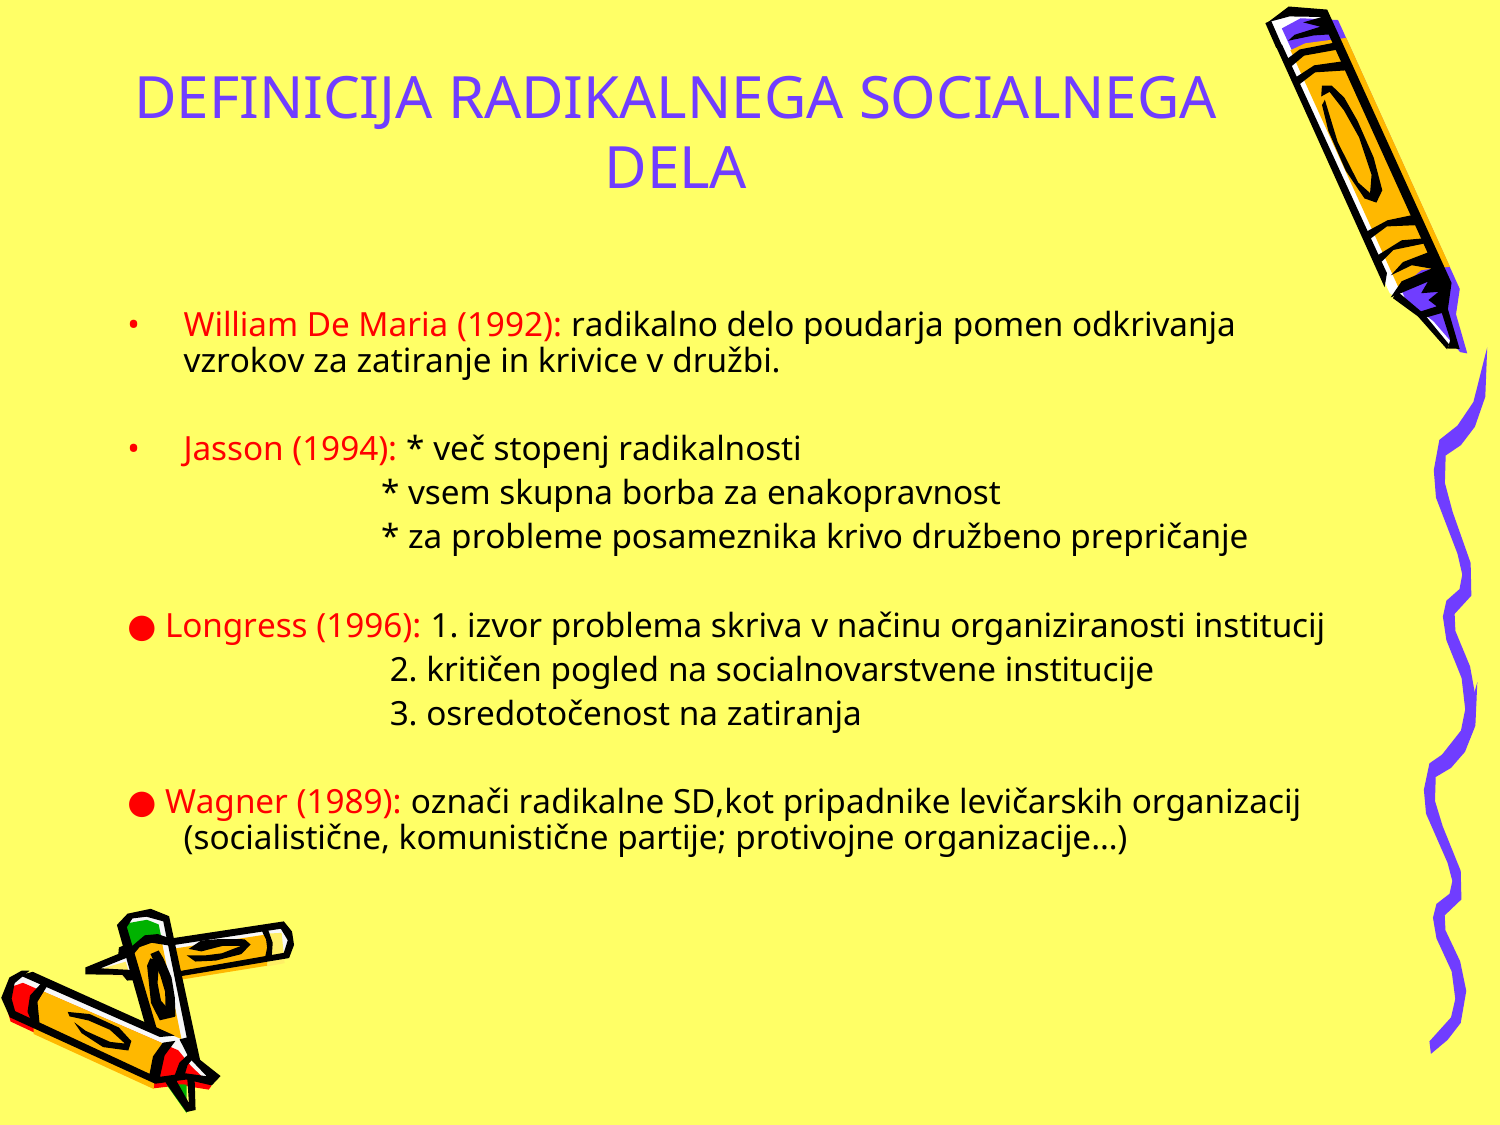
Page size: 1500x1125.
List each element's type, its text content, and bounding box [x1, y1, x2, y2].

list William De Maria (1992): radikalno delo poudarja pomen odkrivanja vzrokov za zatiranje in krivice v družbi. Jasson (1994): * več stopenj radikalnosti * vsem skupna borba za enakopravnost * za probleme posameznika krivo družbeno prepričanje ● Longress (1996): 1. izvor problema skriva v načinu organiziranosti institucij 2. kritičen pogled na socialnovarstvene institucije 3. osredotočenost na zatiranja ● Wagner (1989): označi radikalne SD,kot pripadnike levičarskih organizacij (socialistične, komunistične partije; protivojne organizacije…) [112, 299, 1375, 910]
title DEFINICIJA RADIKALNEGA SOCIALNEGA DELA [112, 24, 1240, 209]
